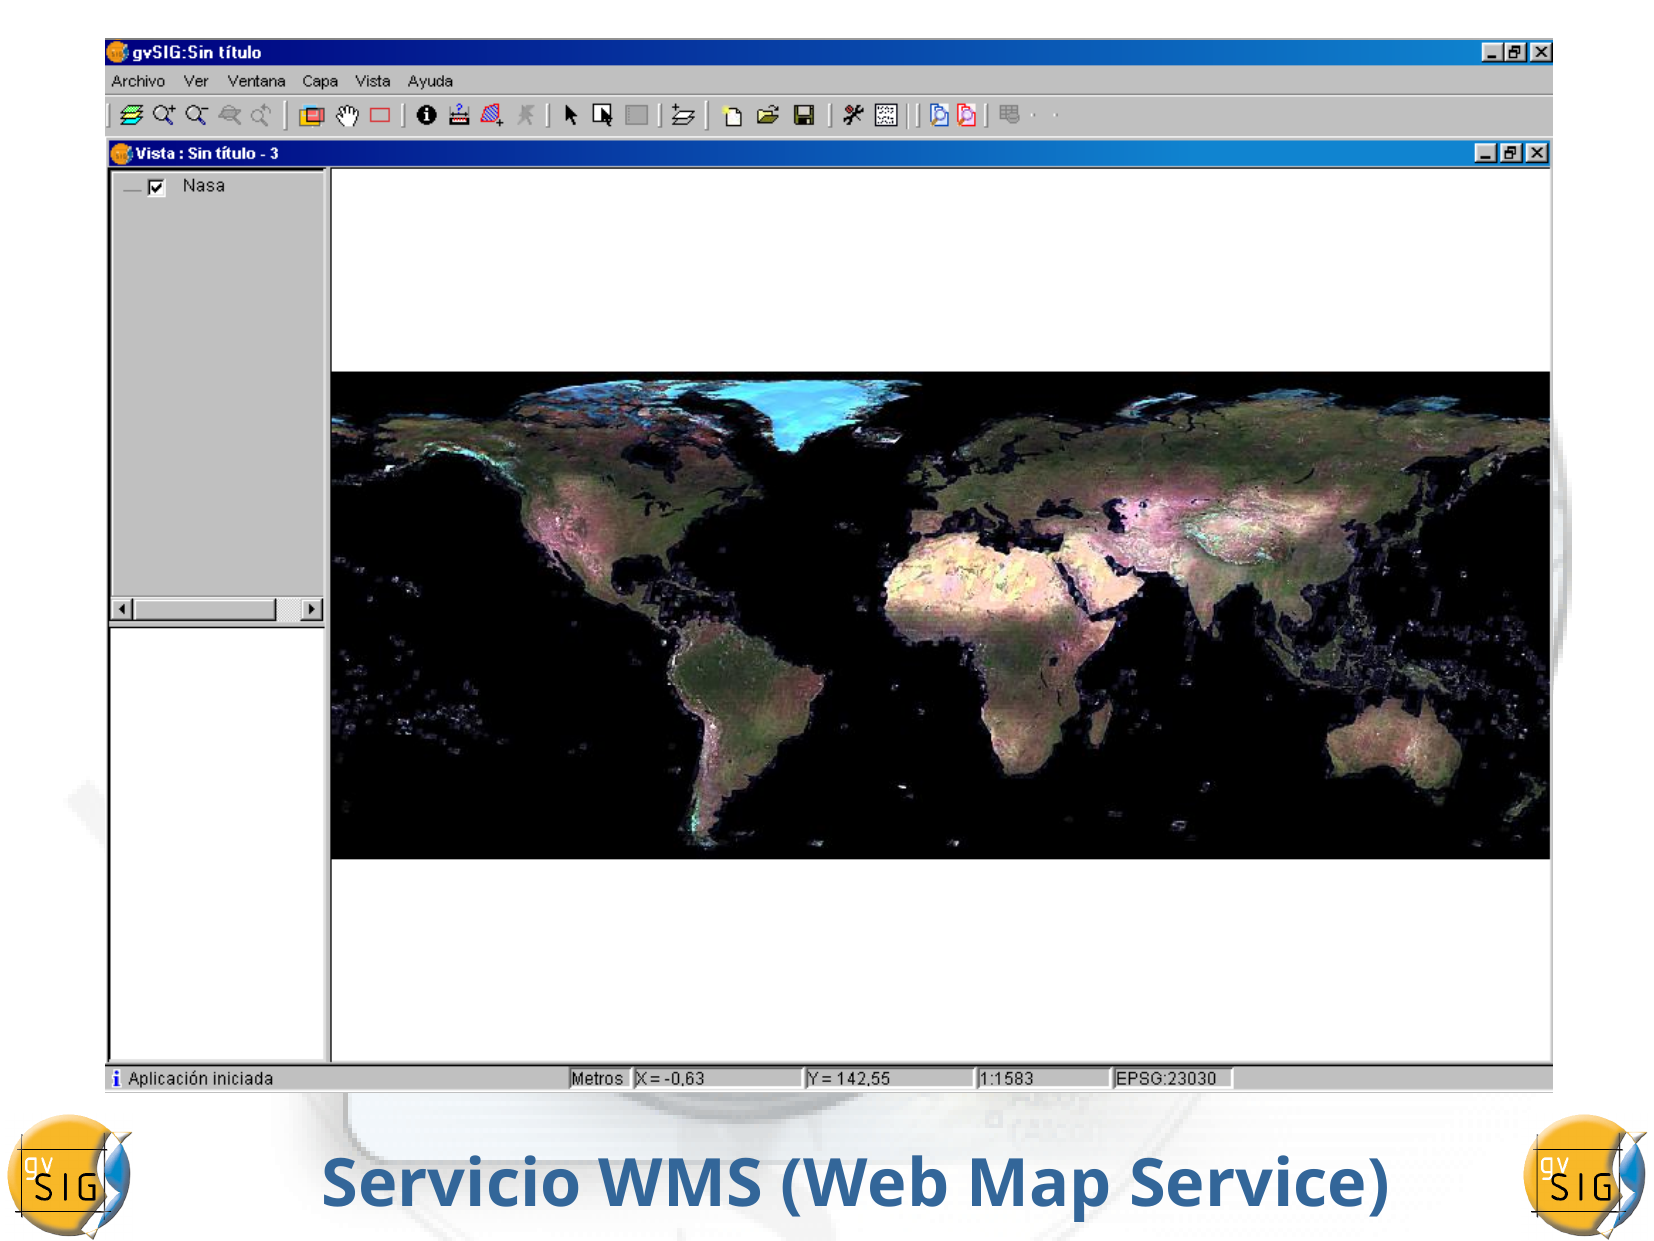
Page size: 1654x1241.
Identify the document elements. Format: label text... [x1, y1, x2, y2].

picture [5, 1113, 133, 1241]
list Servicio WMS (Web Map Service) [265, 1134, 1447, 1229]
picture [1521, 1113, 1648, 1241]
picture [105, 38, 1553, 1093]
